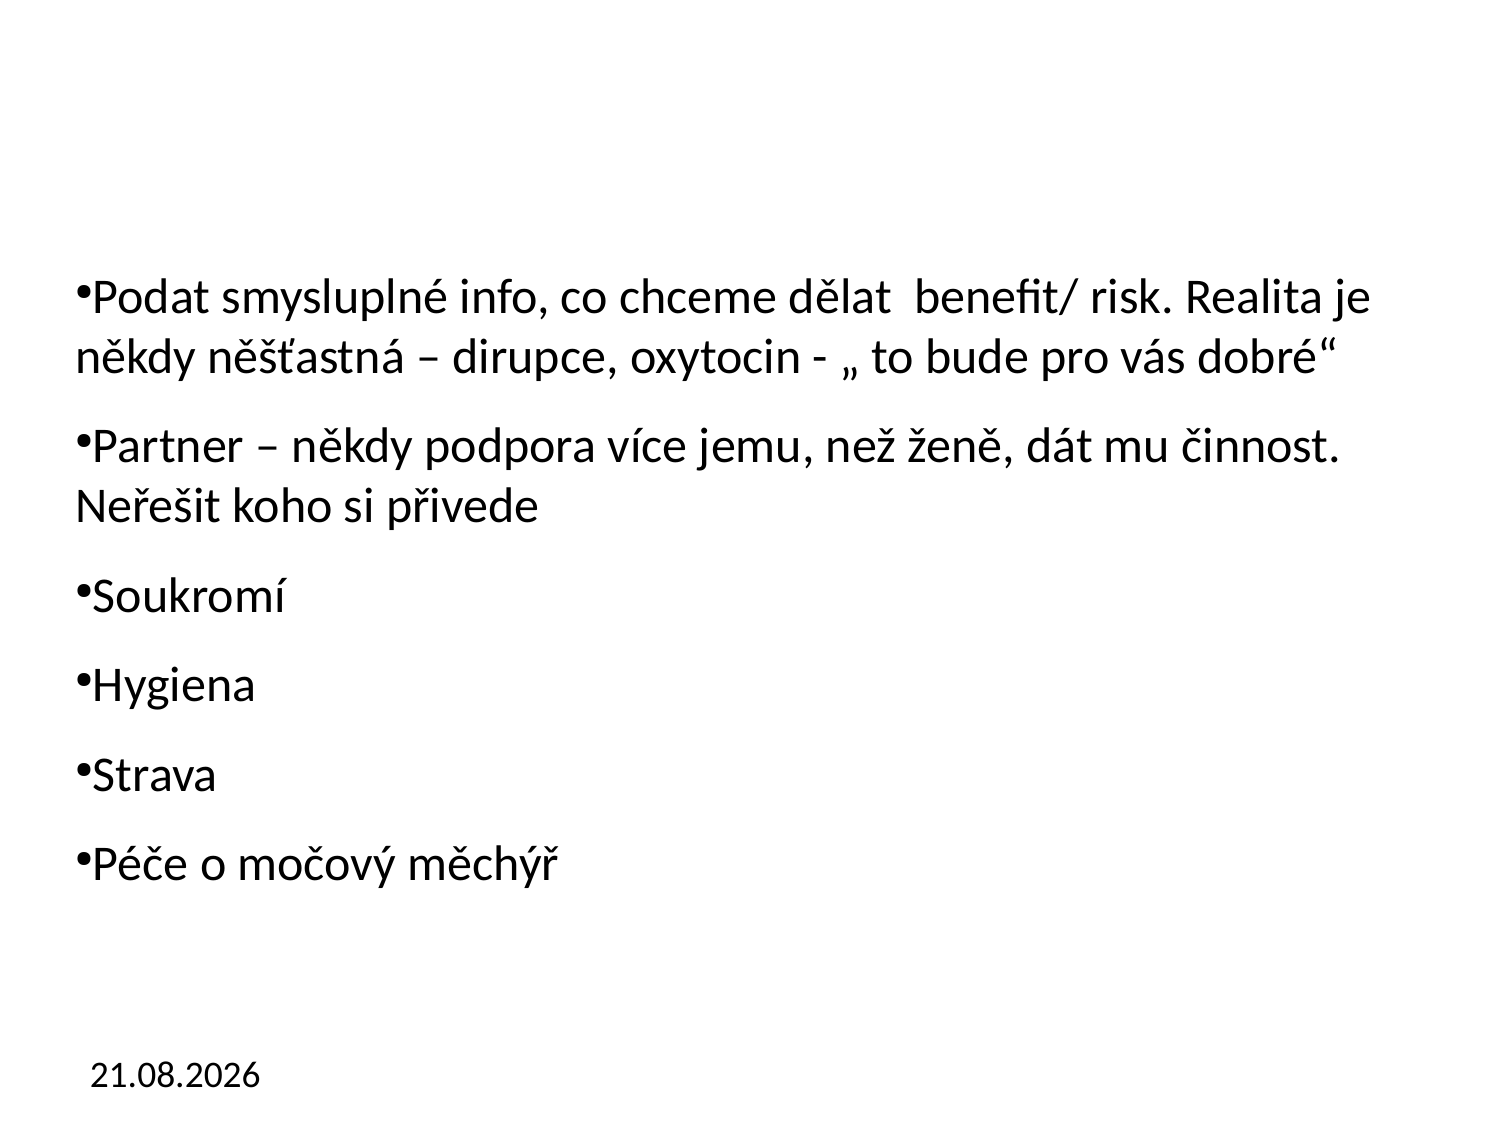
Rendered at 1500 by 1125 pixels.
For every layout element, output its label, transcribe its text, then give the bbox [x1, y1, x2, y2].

list Podat smysluplné info, co chceme dělat benefit/ risk. Realita je někdy něšťastná – dirupce, oxytocin - „ to bude pro vás dobré“ Partner – někdy podpora více jemu, než ženě, dát mu činnost. Neřešit koho si přivede Soukromí Hygiena Strava Péče o močový měchýř [75, 263, 1425, 1125]
